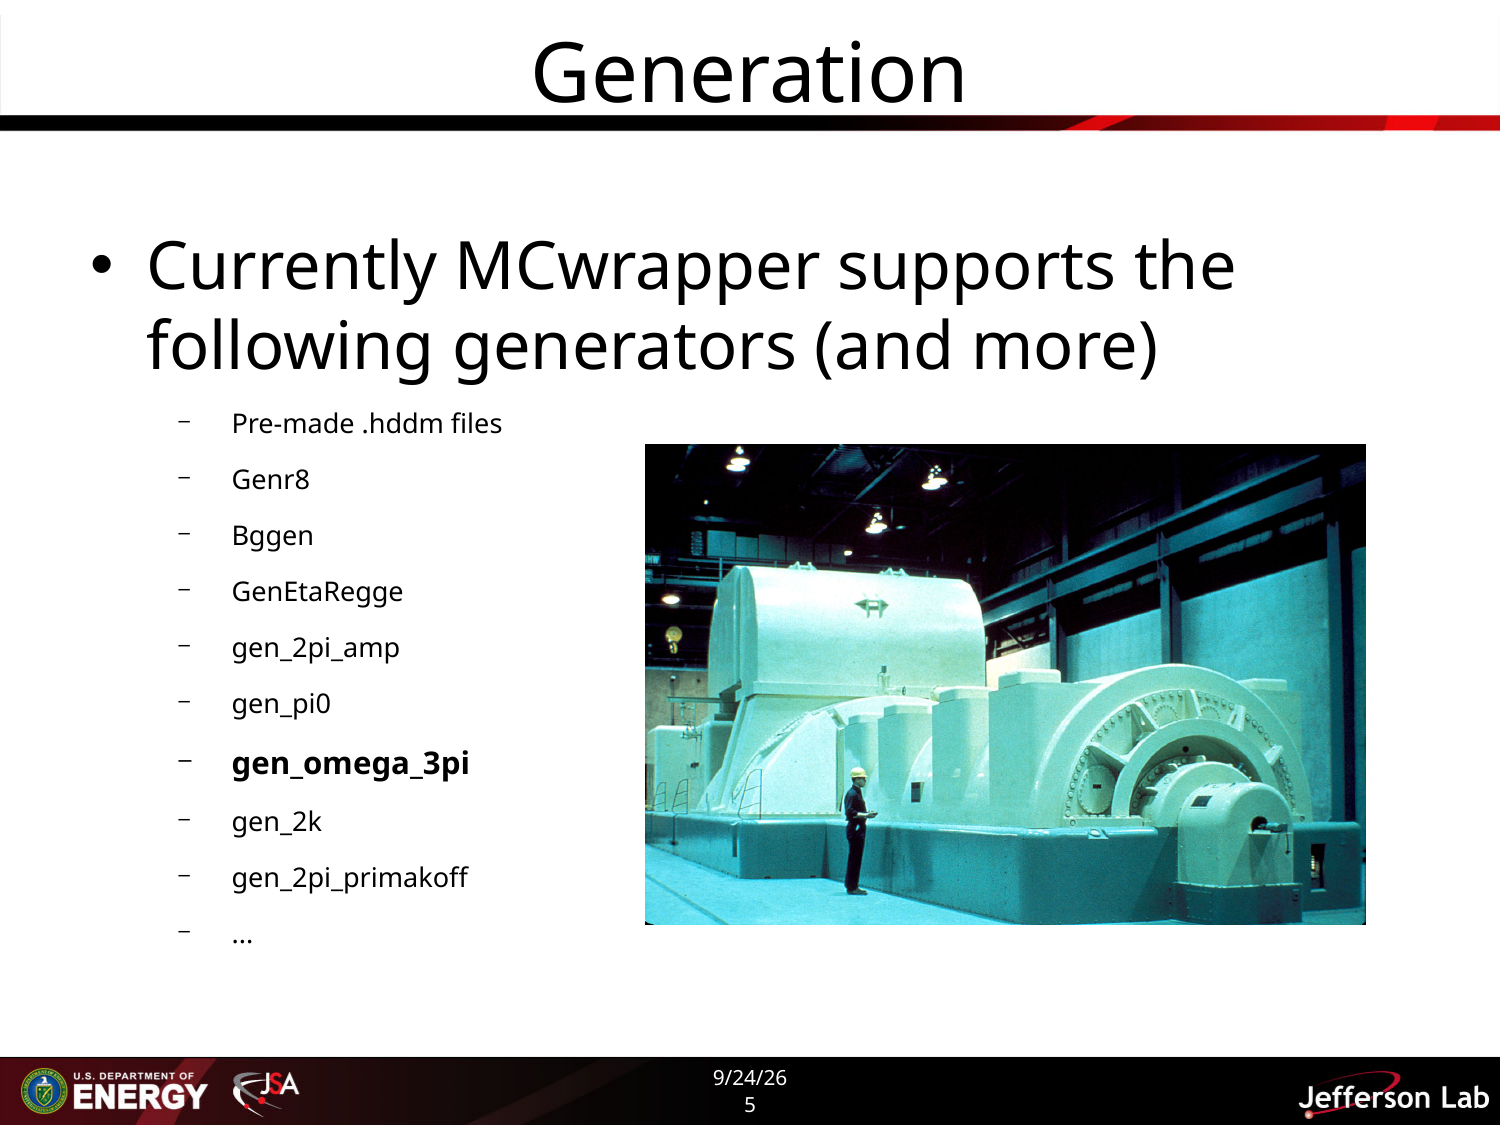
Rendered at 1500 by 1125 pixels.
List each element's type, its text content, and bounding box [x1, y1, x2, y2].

title Generation [75, 38, 1425, 99]
picture [0, 0, 1500, 1125]
list Currently MCwrapper supports the following generators (and more) Pre-made .hddm files Genr8 Bggen GenEtaRegge gen_2pi_amp gen_pi0 gen_omega_3pi gen_2k gen_2pi_primakoff ... [75, 215, 1425, 958]
slide_number 6/20/18 [575, 1048, 925, 1090]
slide_number <number> [575, 1090, 925, 1122]
